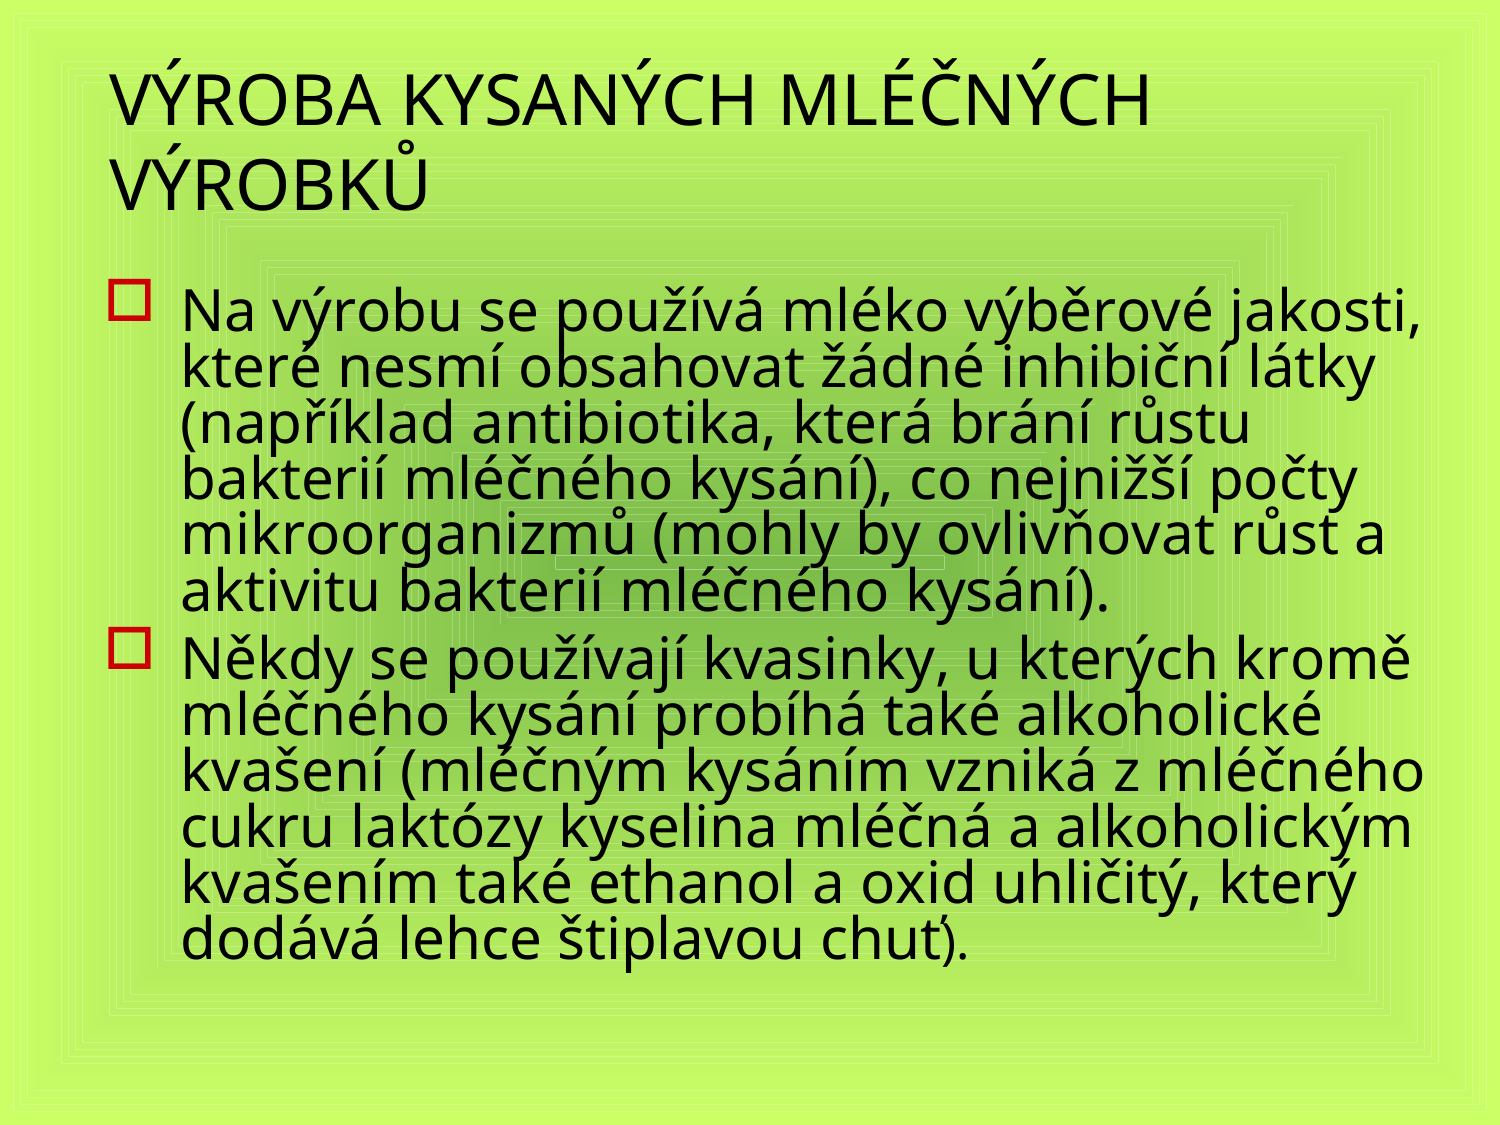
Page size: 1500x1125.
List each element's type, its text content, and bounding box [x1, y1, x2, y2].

list Na výrobu se používá mléko výběrové jakosti, které nesmí obsahovat žádné inhibiční látky (například antibiotika, která brání růstu bakterií mléčného kysání), co nejnižší počty mikroorganizmů (mohly by ovlivňovat růst a aktivitu bakterií mléčného kysání). Někdy se používají kvasinky, u kterých kromě mléčného kysání probíhá také alkoholické kvašení (mléčným kysáním vzniká z mléčného cukru laktózy kyselina mléčná a alkoholickým kvašením také ethanol a oxid uhličitý, který dodává lehce štiplavou chuť). [88, 278, 1471, 1125]
title VÝROBA KYSANÝCH MLÉČNÝCH VÝROBKŮ [94, 46, 1500, 232]
